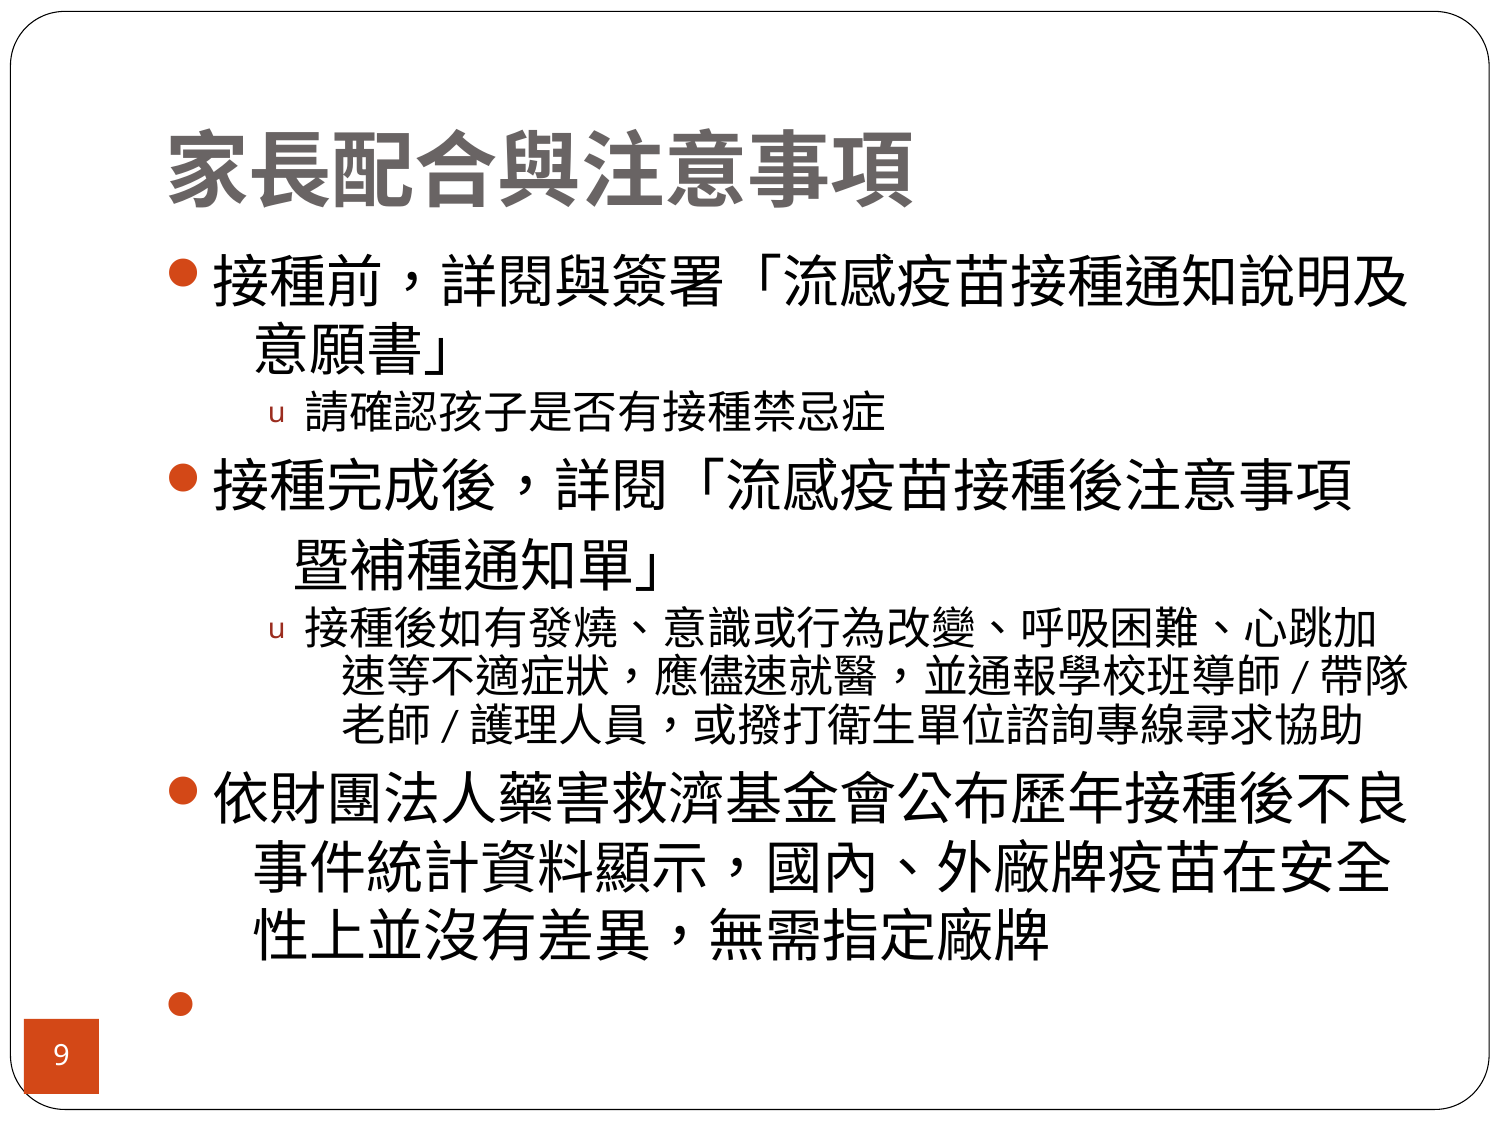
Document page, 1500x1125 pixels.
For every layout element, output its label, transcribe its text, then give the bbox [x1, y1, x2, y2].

list 接種前，詳閱與簽署「流感疫苗接種通知說明及意願書」 請確認孩子是否有接種禁忌症 接種完成後，詳閱「流感疫苗接種後注意事項 暨補種通知單」 接種後如有發燒、意識或行為改變、呼吸困難、心跳加速等不適症狀，應儘速就醫，並通報學校班導師/帶隊老師/護理人員，或撥打衛生單位諮詢專線尋求協助 依財團法人藥害救濟基金會公布歷年接種後不良事件統計資料顯示，國內、外廠牌疫苗在安全性上並沒有差異，無需指定廠牌 [150, 237, 1426, 988]
title 家長配合與注意事項 [150, 45, 1426, 233]
text_box [23, 1018, 99, 1094]
